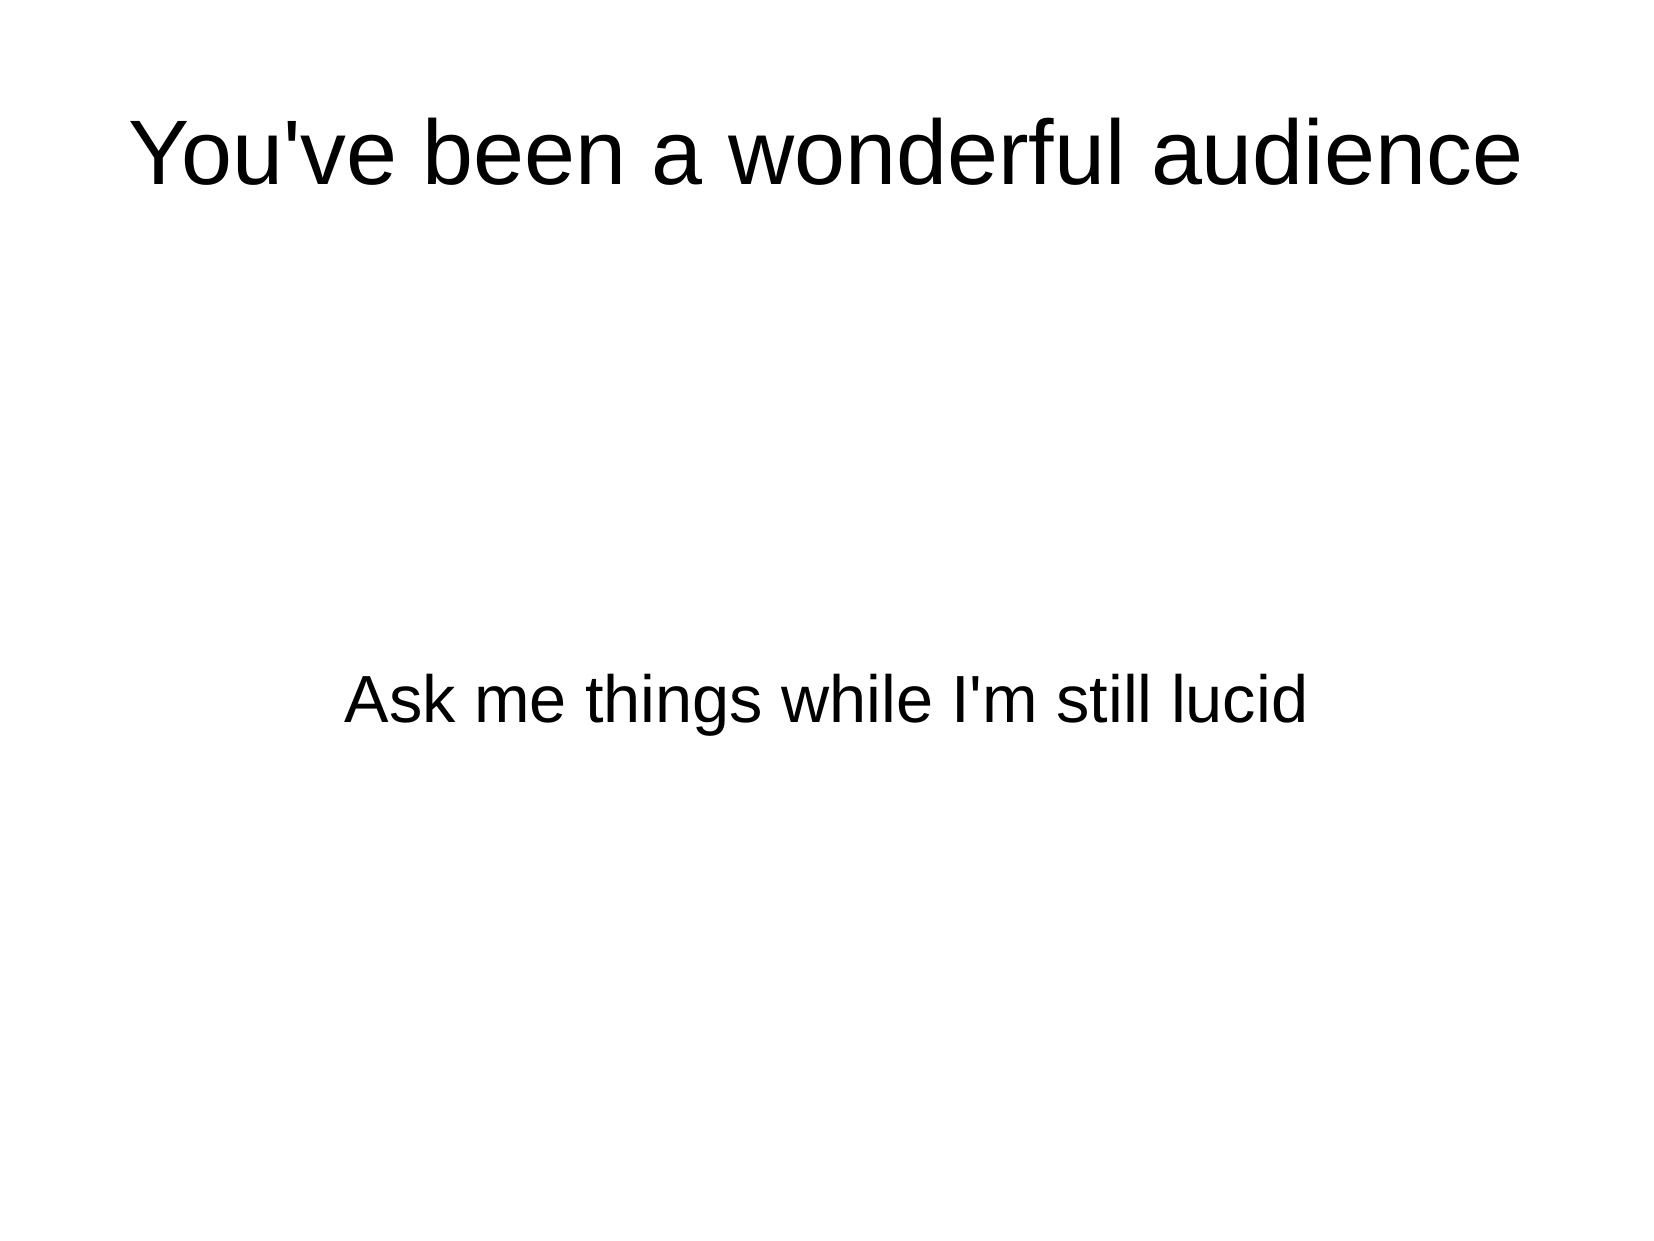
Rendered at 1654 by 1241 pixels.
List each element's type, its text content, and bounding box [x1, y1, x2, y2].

title You've been a wonderful audience [82, 49, 1571, 257]
subtitle Ask me things while I'm still lucid [82, 290, 1571, 1109]
